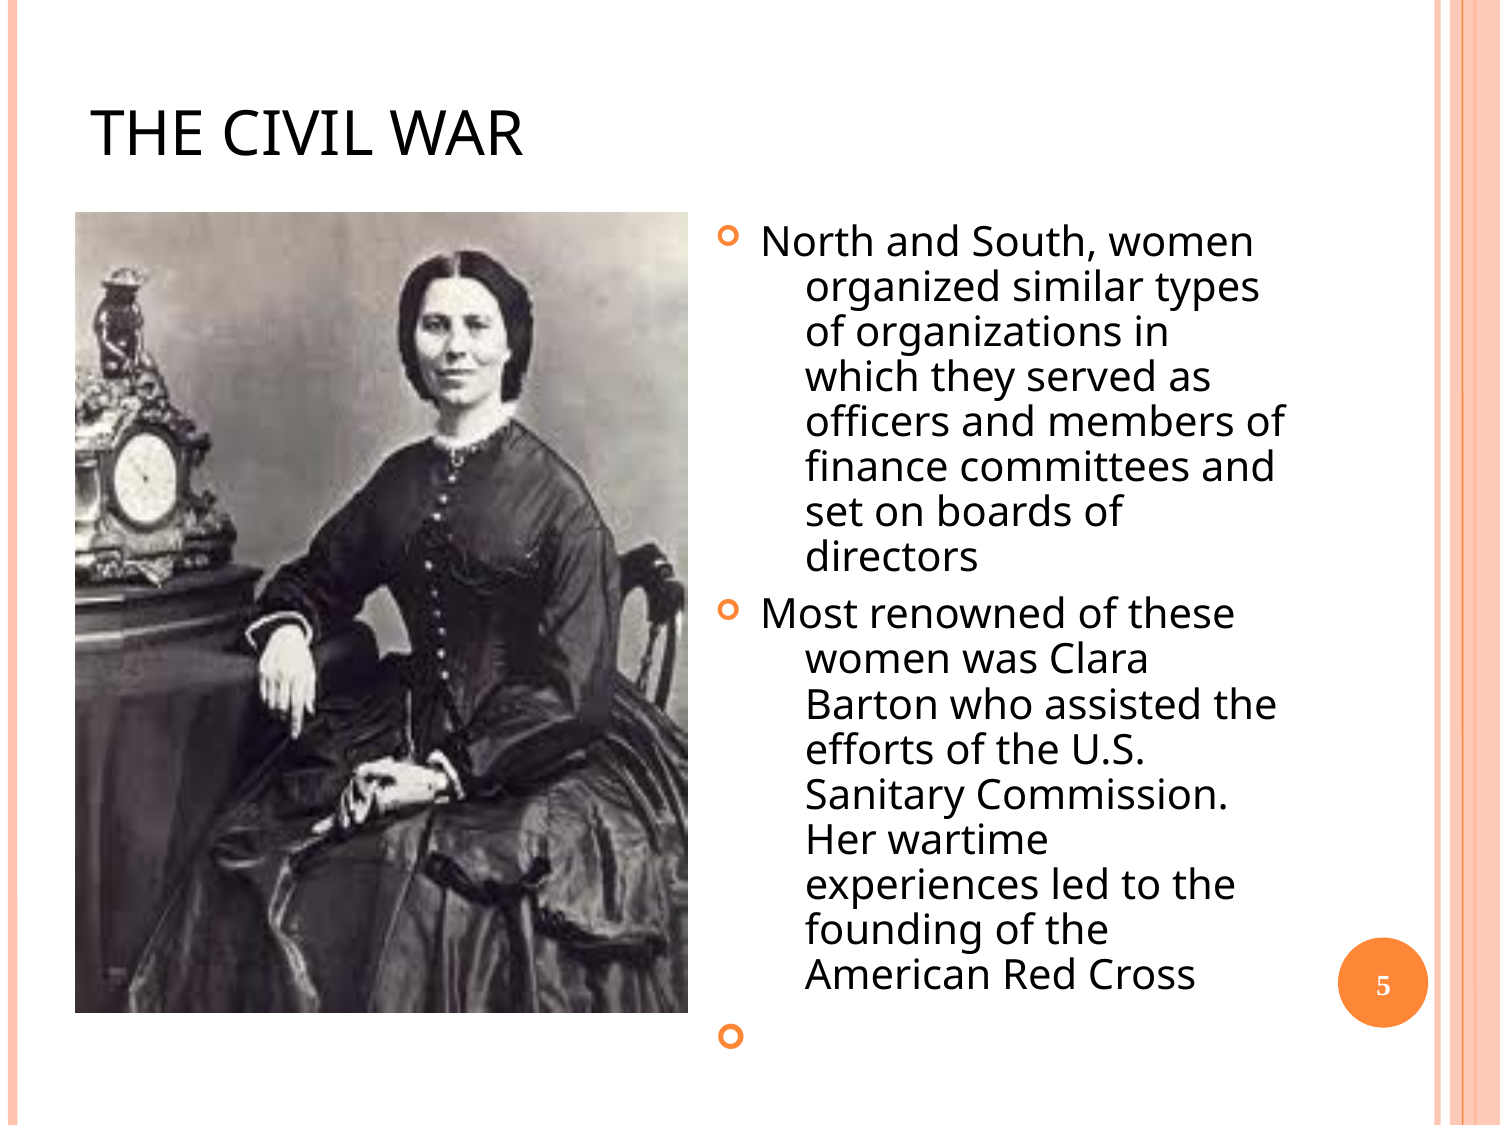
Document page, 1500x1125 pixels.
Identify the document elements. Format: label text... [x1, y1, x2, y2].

text_box [1333, 940, 1434, 1027]
list North and South, women organized similar types of organizations in which they served as officers and members of finance committees and set on boards of directors Most renowned of these women was Clara Barton who assisted the efforts of the U.S. Sanitary Commission. Her wartime experiences led to the founding of the American Red Cross [700, 212, 1301, 1013]
title The Civil War [75, 45, 1300, 175]
picture [75, 212, 688, 1013]
